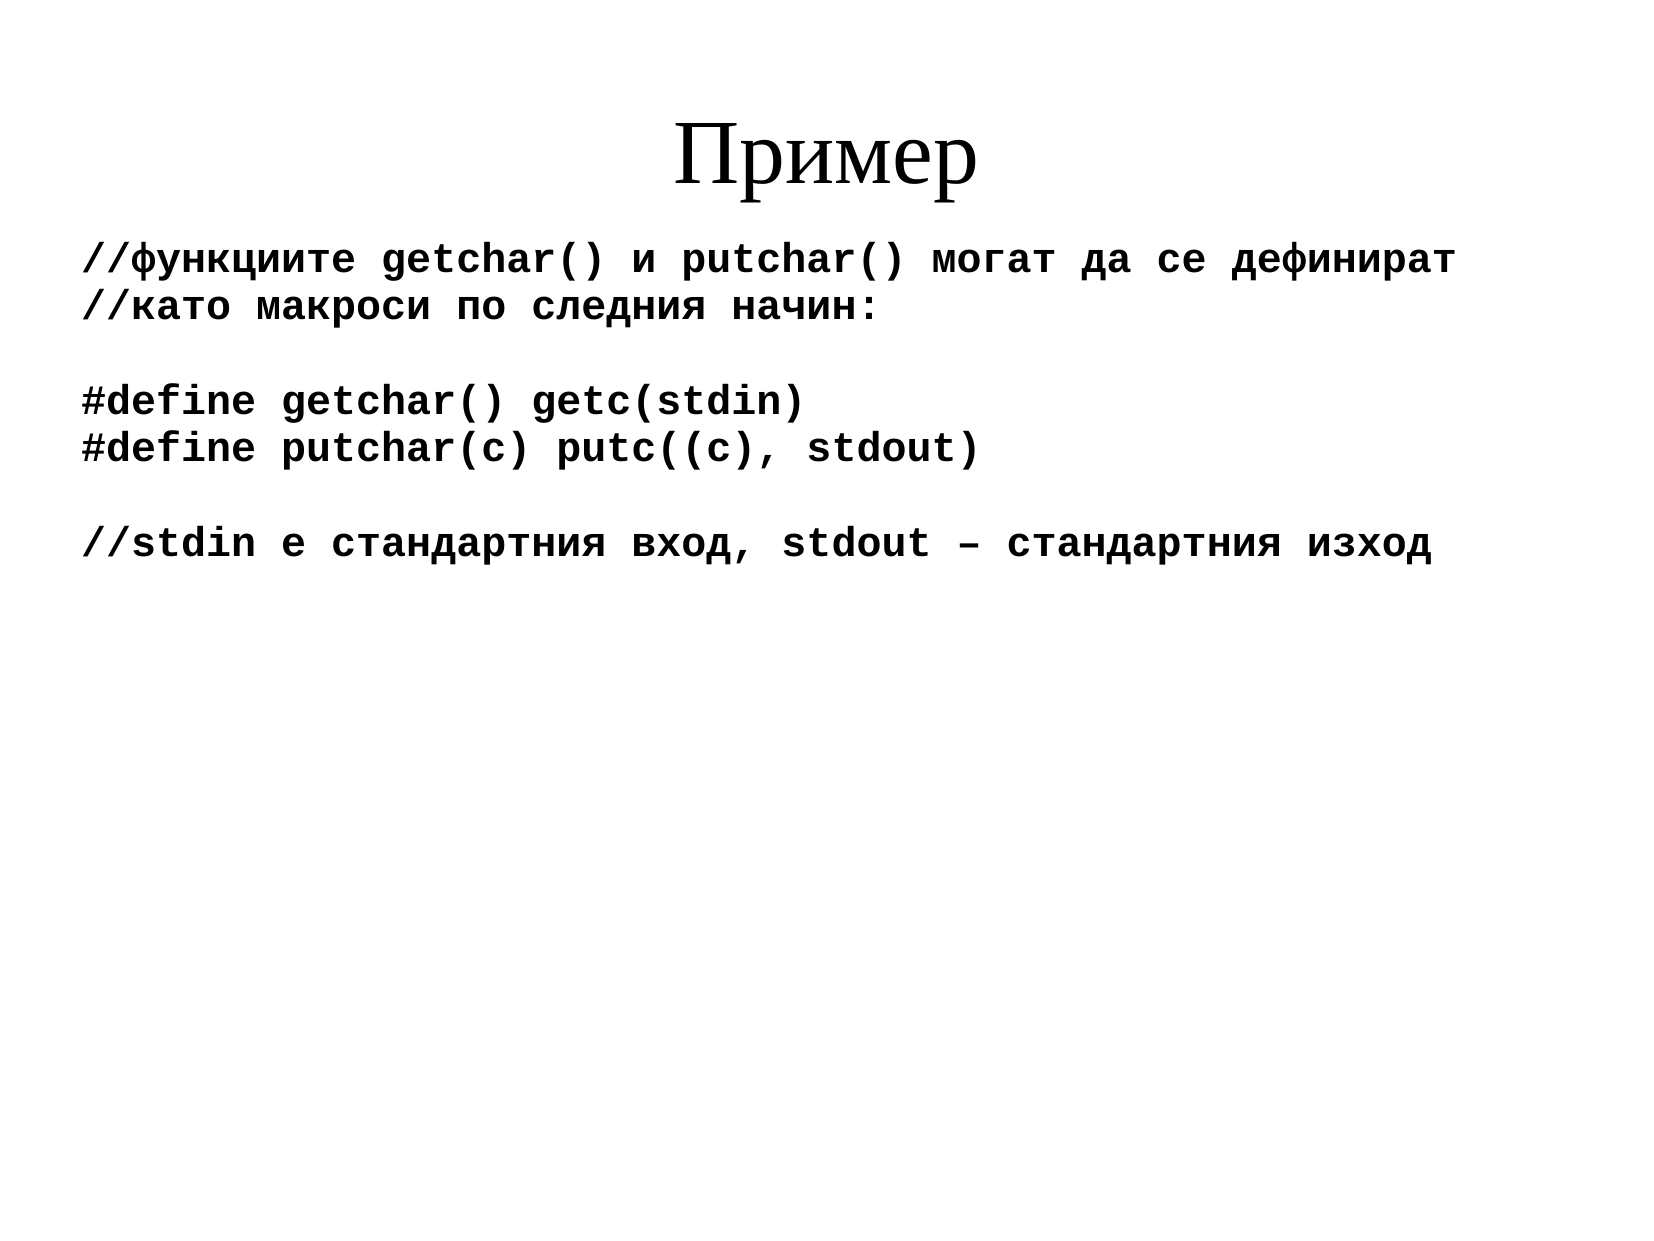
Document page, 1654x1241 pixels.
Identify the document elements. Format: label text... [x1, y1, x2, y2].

title Пример [82, 49, 1571, 230]
text_box //функциите getchar() и putchar() могат да се дефинират //като макроси по следния начин: #define getchar() getc(stdin) #define putchar(c) putc((c), stdout) //stdin е стандартния вход, stdout – стандартния изход [66, 230, 1654, 580]
